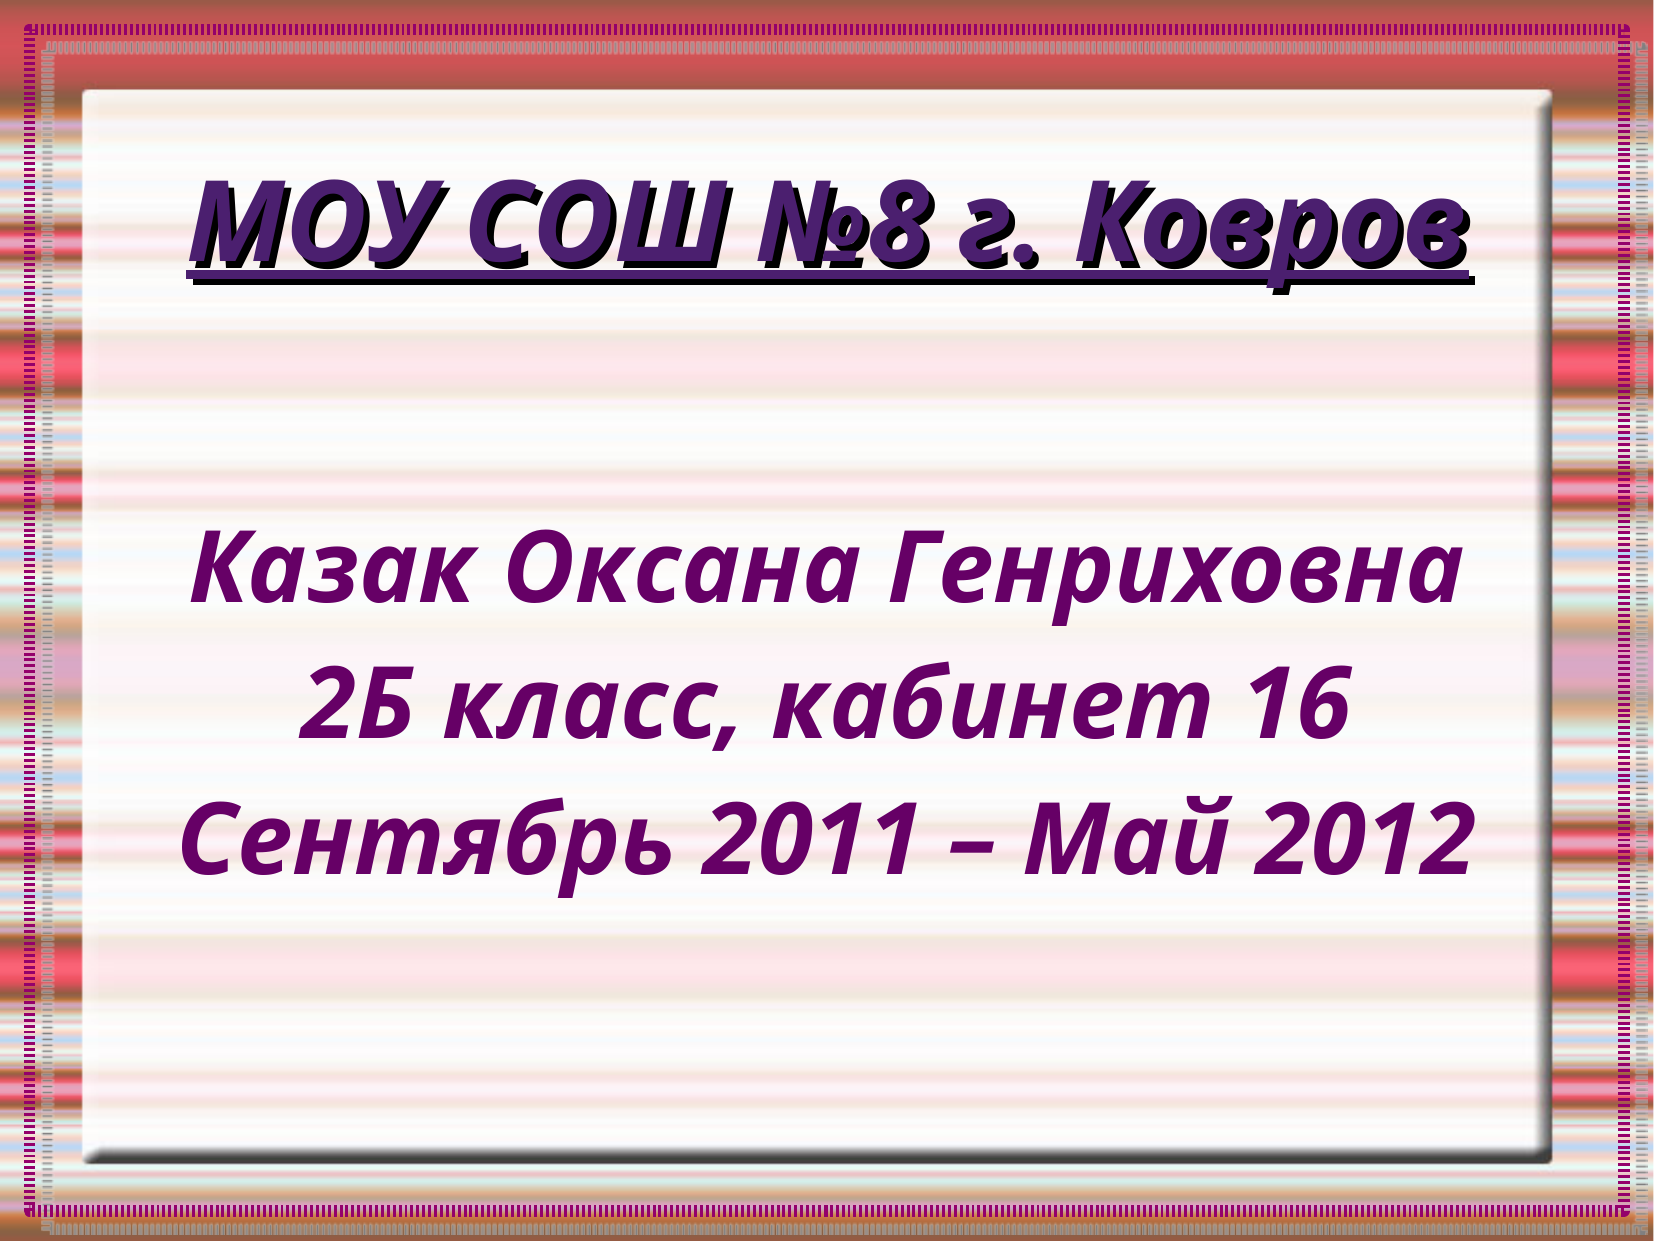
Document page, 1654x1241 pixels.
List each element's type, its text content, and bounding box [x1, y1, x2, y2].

title МОУ СОШ №8 г. Ковров [121, 114, 1534, 297]
picture [0, 0, 1654, 1241]
subtitle Казак Оксана Генриховна 2Б класс, кабинет 16 Сентябрь 2011 – Май 2012 [82, 297, 1571, 1102]
